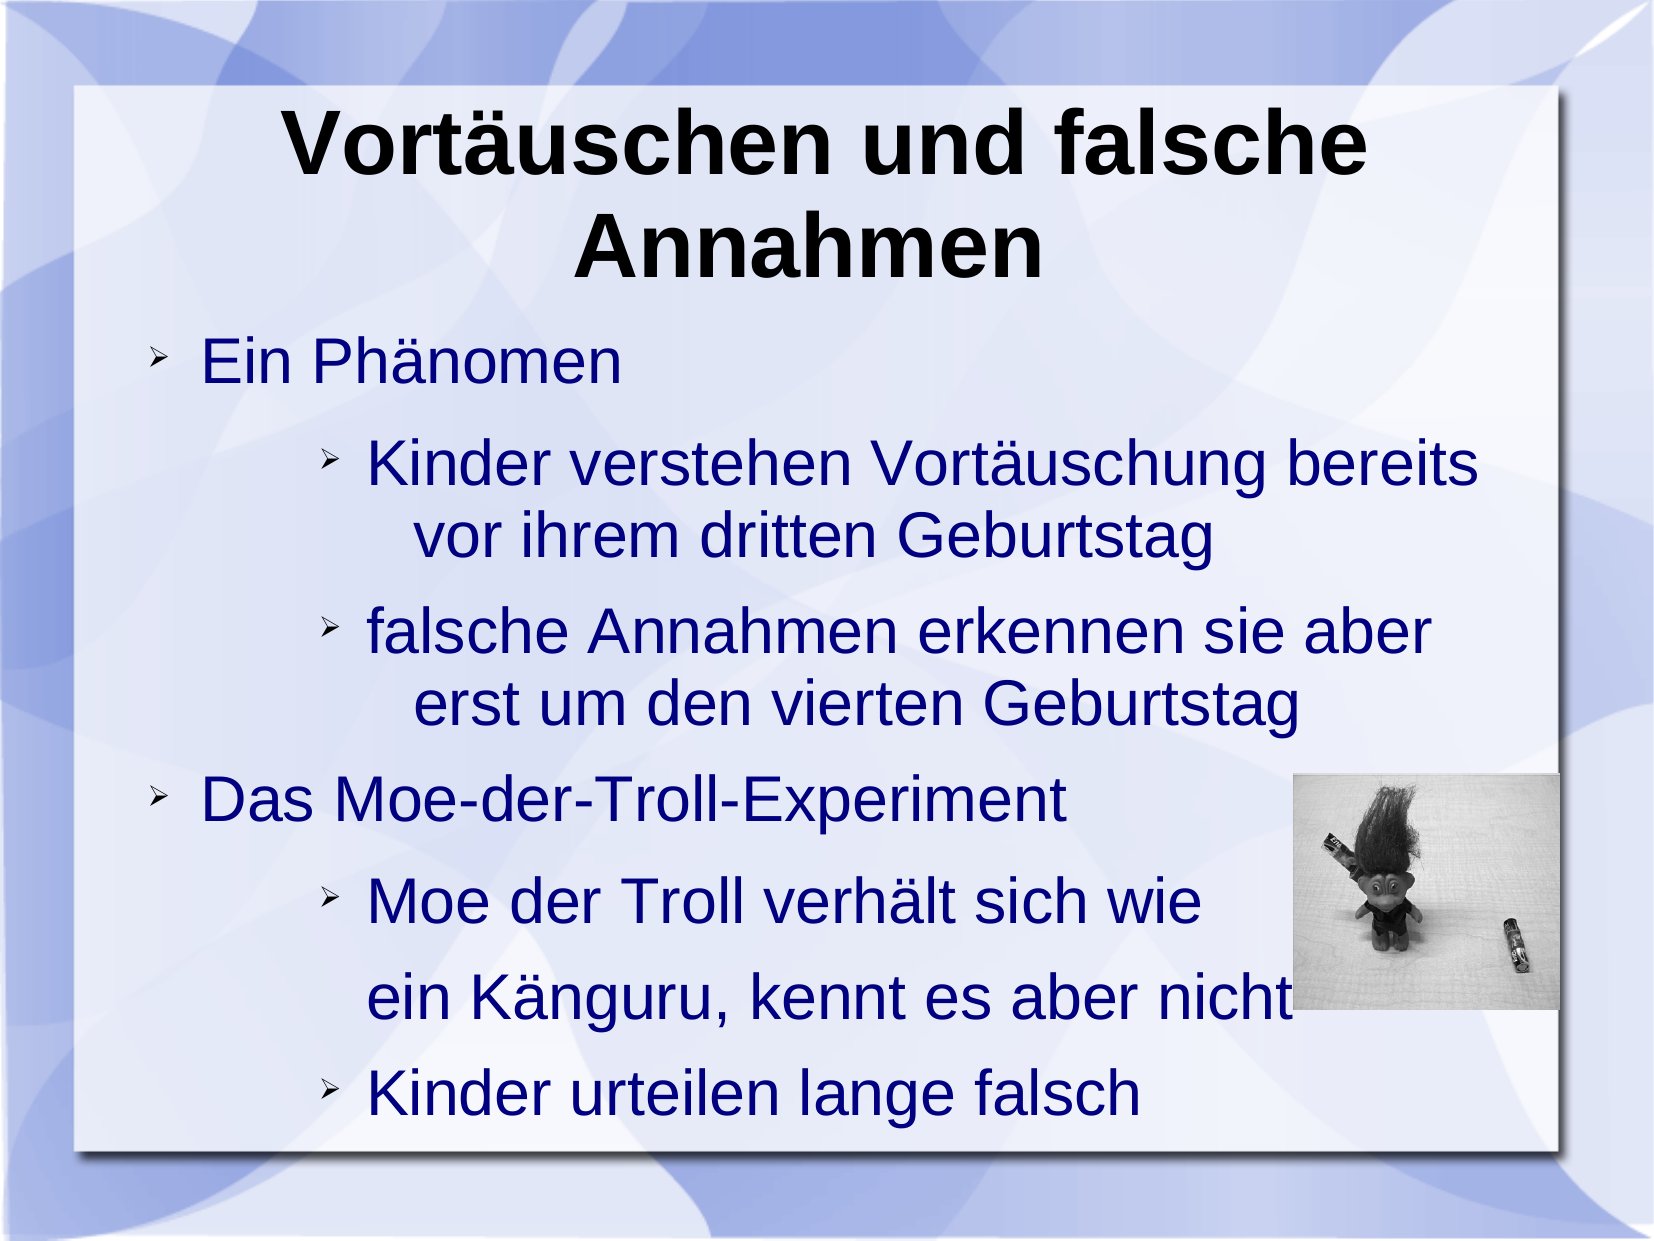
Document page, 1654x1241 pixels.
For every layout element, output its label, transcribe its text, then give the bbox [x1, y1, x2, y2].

picture [0, 0, 1654, 1241]
list Ein Phänomen Kinder verstehen Vortäuschung bereits vor ihrem dritten Geburtstag falsche Annahmen erkennen sie aber erst um den vierten Geburtstag Das Moe-der-Troll-Experiment Moe der Troll verhält sich wie ein Känguru, kennt es aber nicht Kinder urteilen lange falsch [129, 324, 1489, 1129]
title Vortäuschen und falsche Annahmen [82, 91, 1536, 297]
